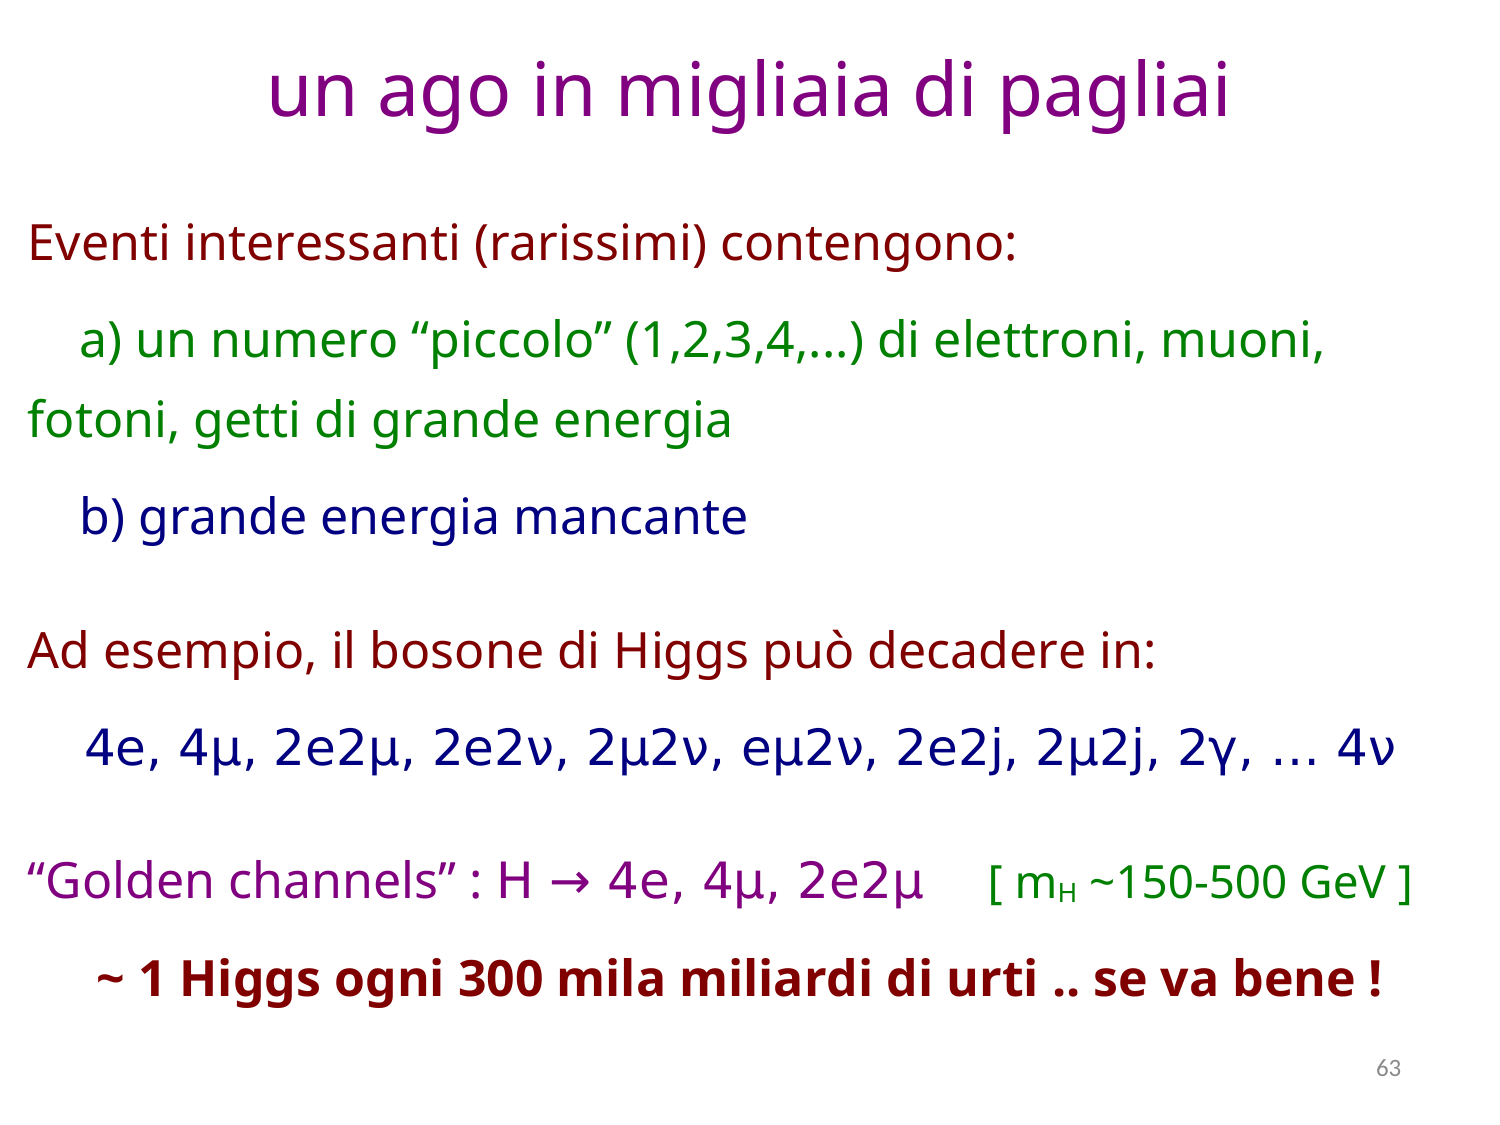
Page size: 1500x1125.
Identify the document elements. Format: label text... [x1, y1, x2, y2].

text_box Eventi interessanti (rarissimi) contengono: a) un numero “piccolo” (1,2,3,4,...) di elettroni, muoni, fotoni, getti di grande energia b) grande energia mancante Ad esempio, il bosone di Higgs può decadere in: 4e, 4μ, 2e2μ, 2e2ν, 2μ2ν, eμ2ν, 2e2j, 2μ2j, 2γ, … 4ν “Golden channels” : H → 4e, 4μ, 2e2μ [ mH ~150-500 GeV ] ~ 1 Higgs ogni 300 mila miliardi di urti .. se va bene ! [27, 148, 1453, 1048]
text_box <numero> [1074, 1048, 1417, 1095]
text_box un ago in migliaia di pagliai [75, 4, 1424, 139]
